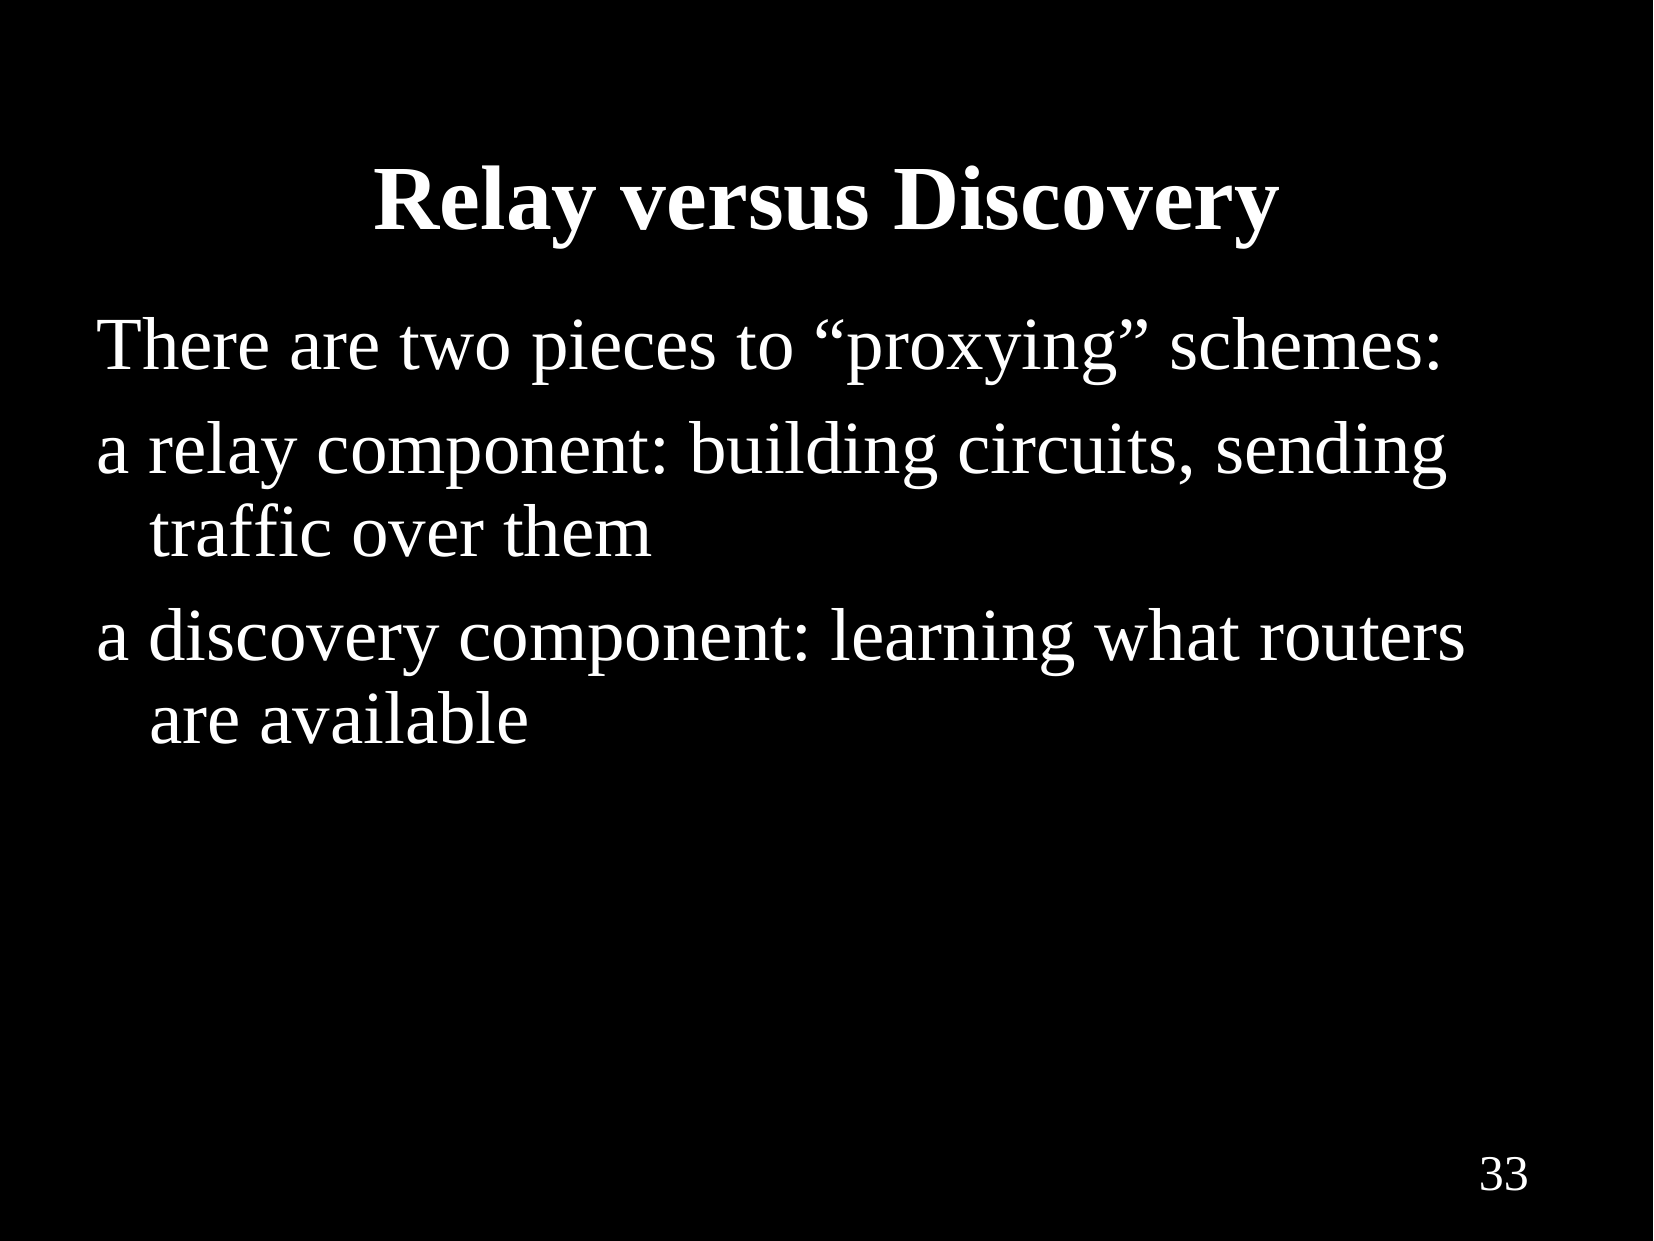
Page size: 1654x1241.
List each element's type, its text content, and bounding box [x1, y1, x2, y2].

title Relay versus Discovery [122, 103, 1534, 294]
list There are two pieces to “proxying” schemes: a relay component: building circuits, sending traffic over them a discovery component: learning what routers are available [78, 302, 1570, 1093]
